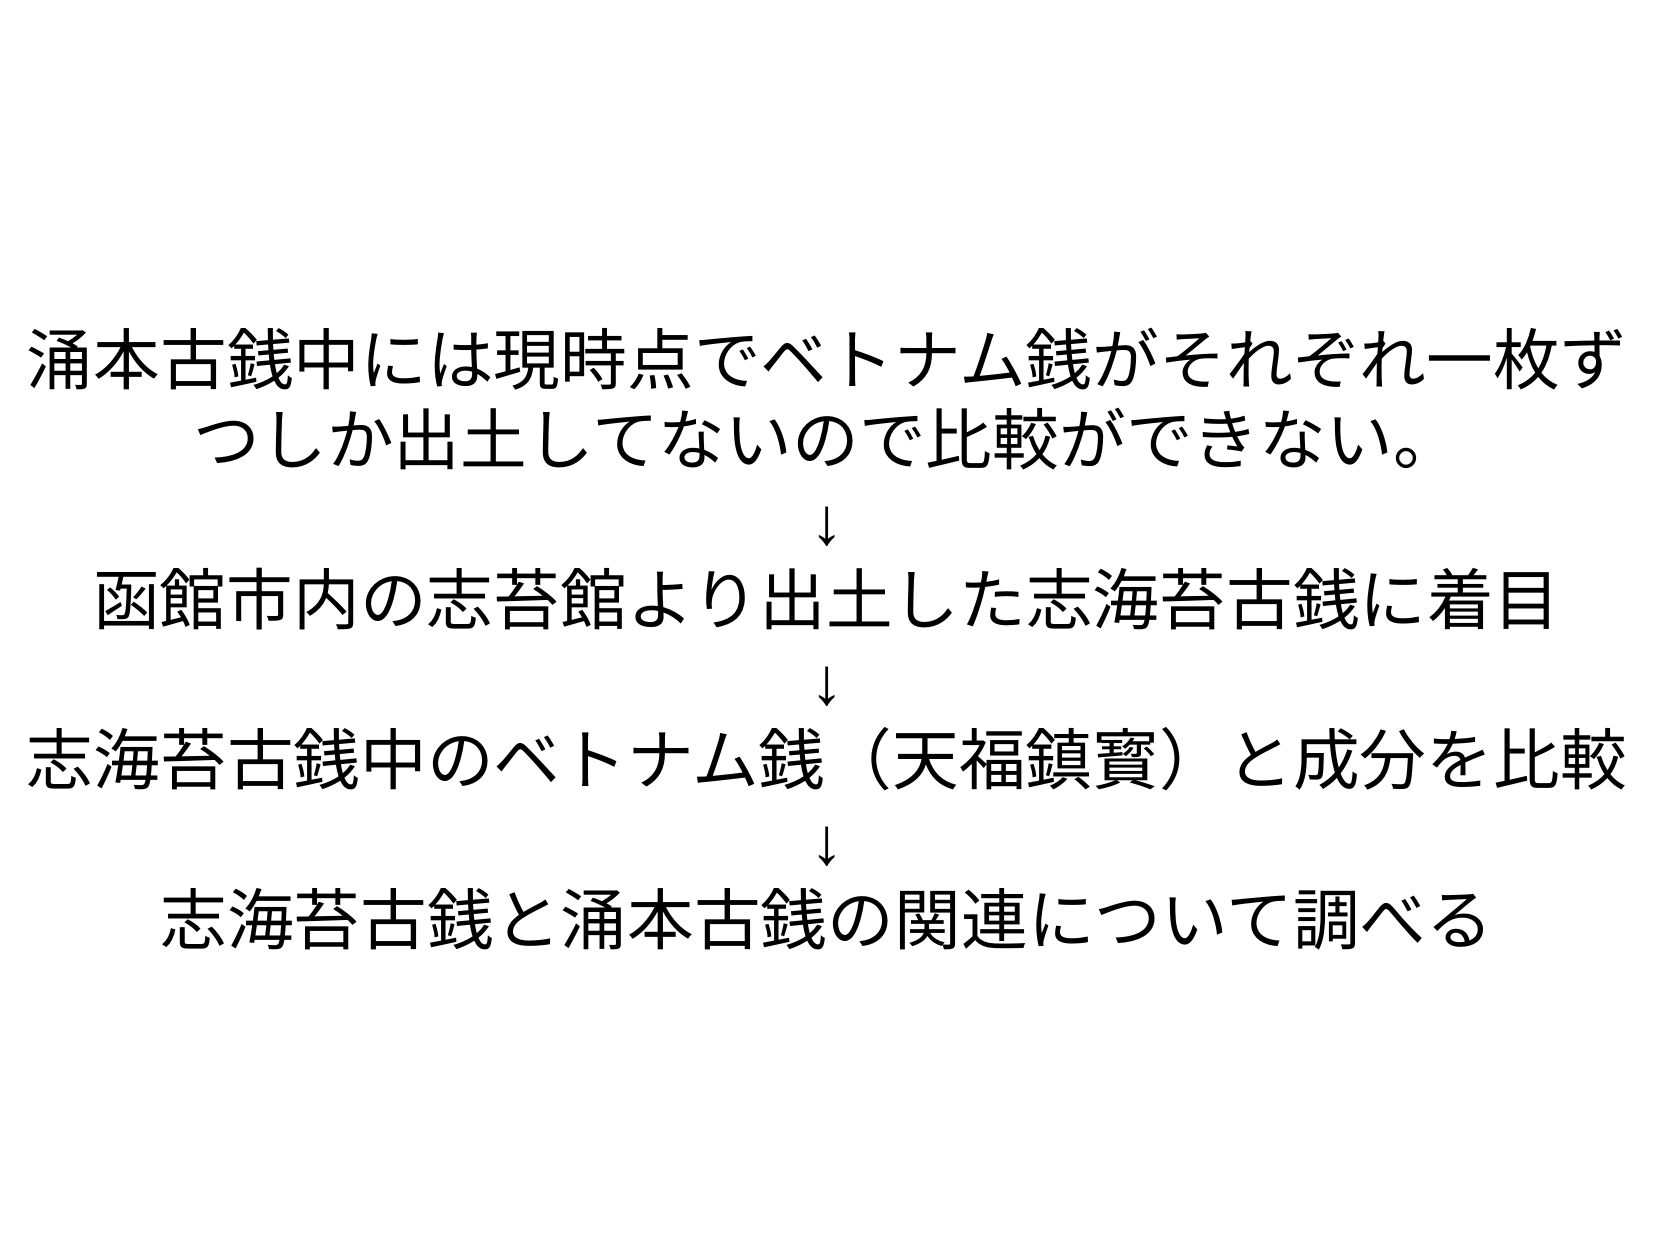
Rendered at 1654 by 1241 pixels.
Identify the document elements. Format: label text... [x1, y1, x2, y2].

text_box 涌本古銭中には現時点でベトナム銭がそれぞれ一枚ずつしか出土してないので比較ができない。 ↓ 函館市内の志苔館より出土した志海苔古銭に着目 ↓ 志海苔古銭中のベトナム銭（天福鎮寳）と成分を比較 ↓ 志海苔古銭と涌本古銭の関連について調べる [11, 231, 1642, 1045]
